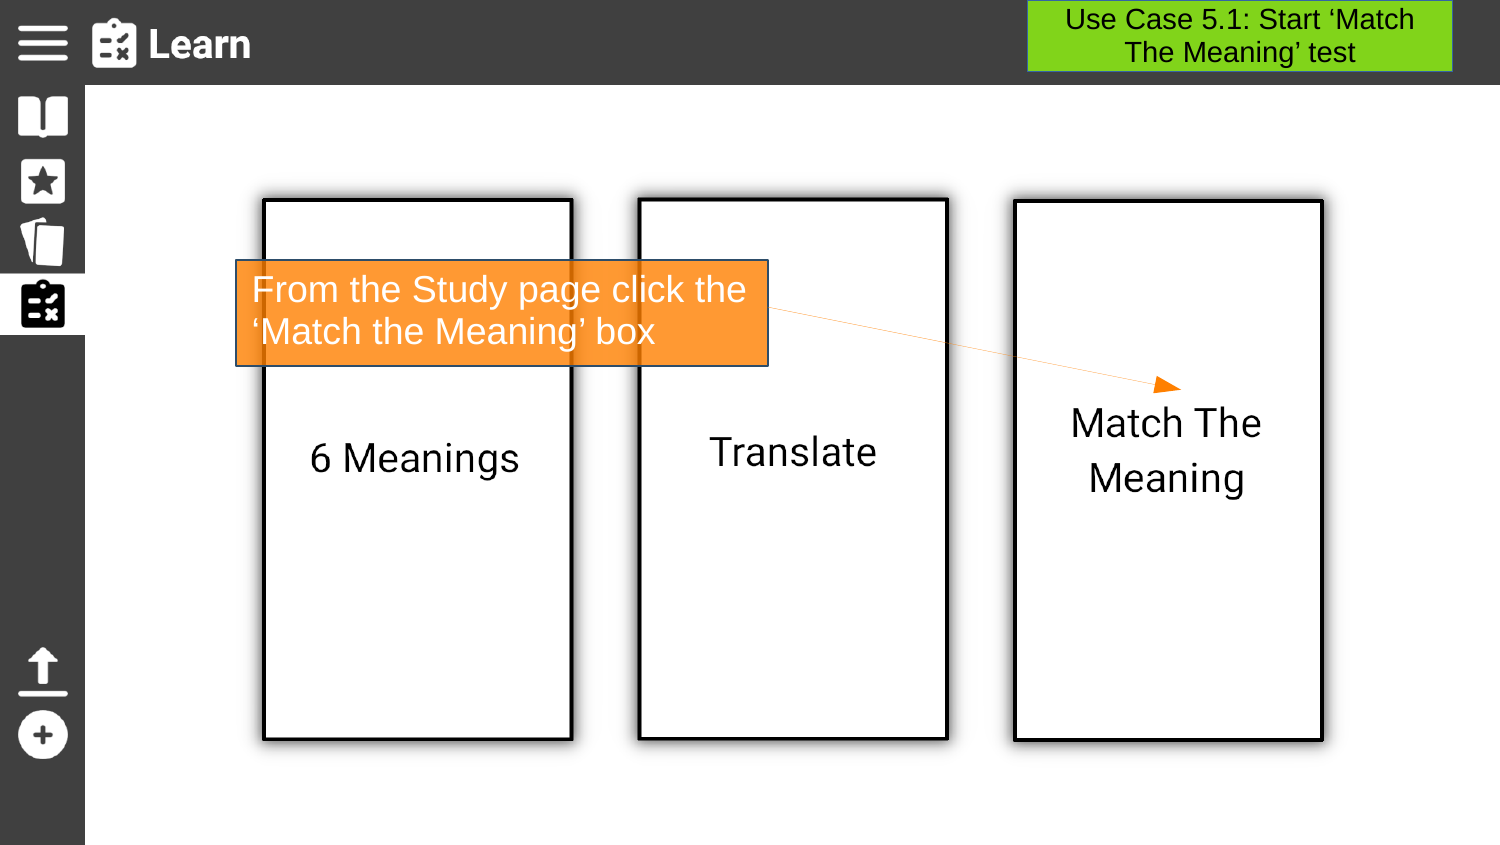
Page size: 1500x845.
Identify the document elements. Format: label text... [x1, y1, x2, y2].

picture [0, 0, 1500, 845]
text_box From the Study page click the ‘Match the Meaning’ box [235, 259, 768, 367]
text_box Use Case 5.1: Start ‘Match The Meaning’ test [1027, 0, 1453, 72]
